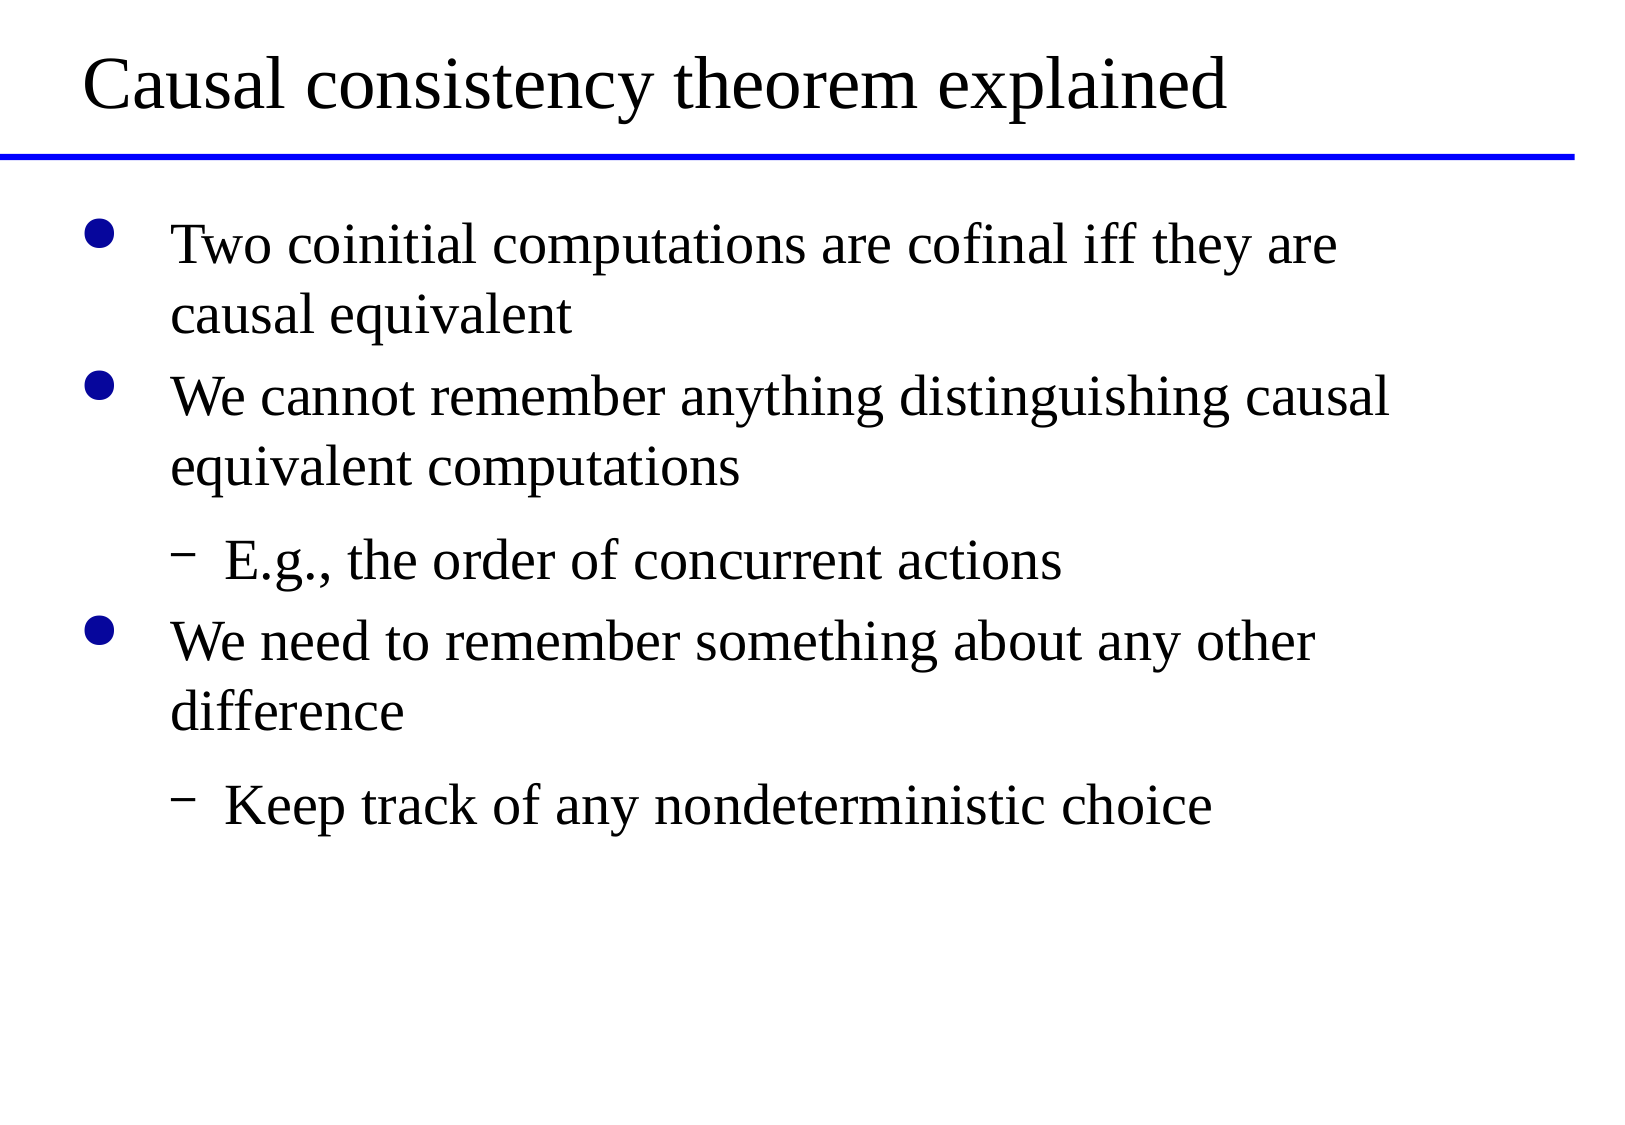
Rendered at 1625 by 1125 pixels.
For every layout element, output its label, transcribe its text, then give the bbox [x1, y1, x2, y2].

list Two coinitial computations are cofinal iff they are causal equivalent We cannot remember anything distinguishing causal equivalent computations E.g., the order of concurrent actions We need to remember something about any other difference Keep track of any nondeterministic choice [67, 198, 1478, 1061]
title Causal consistency theorem explained [67, 27, 1544, 131]
